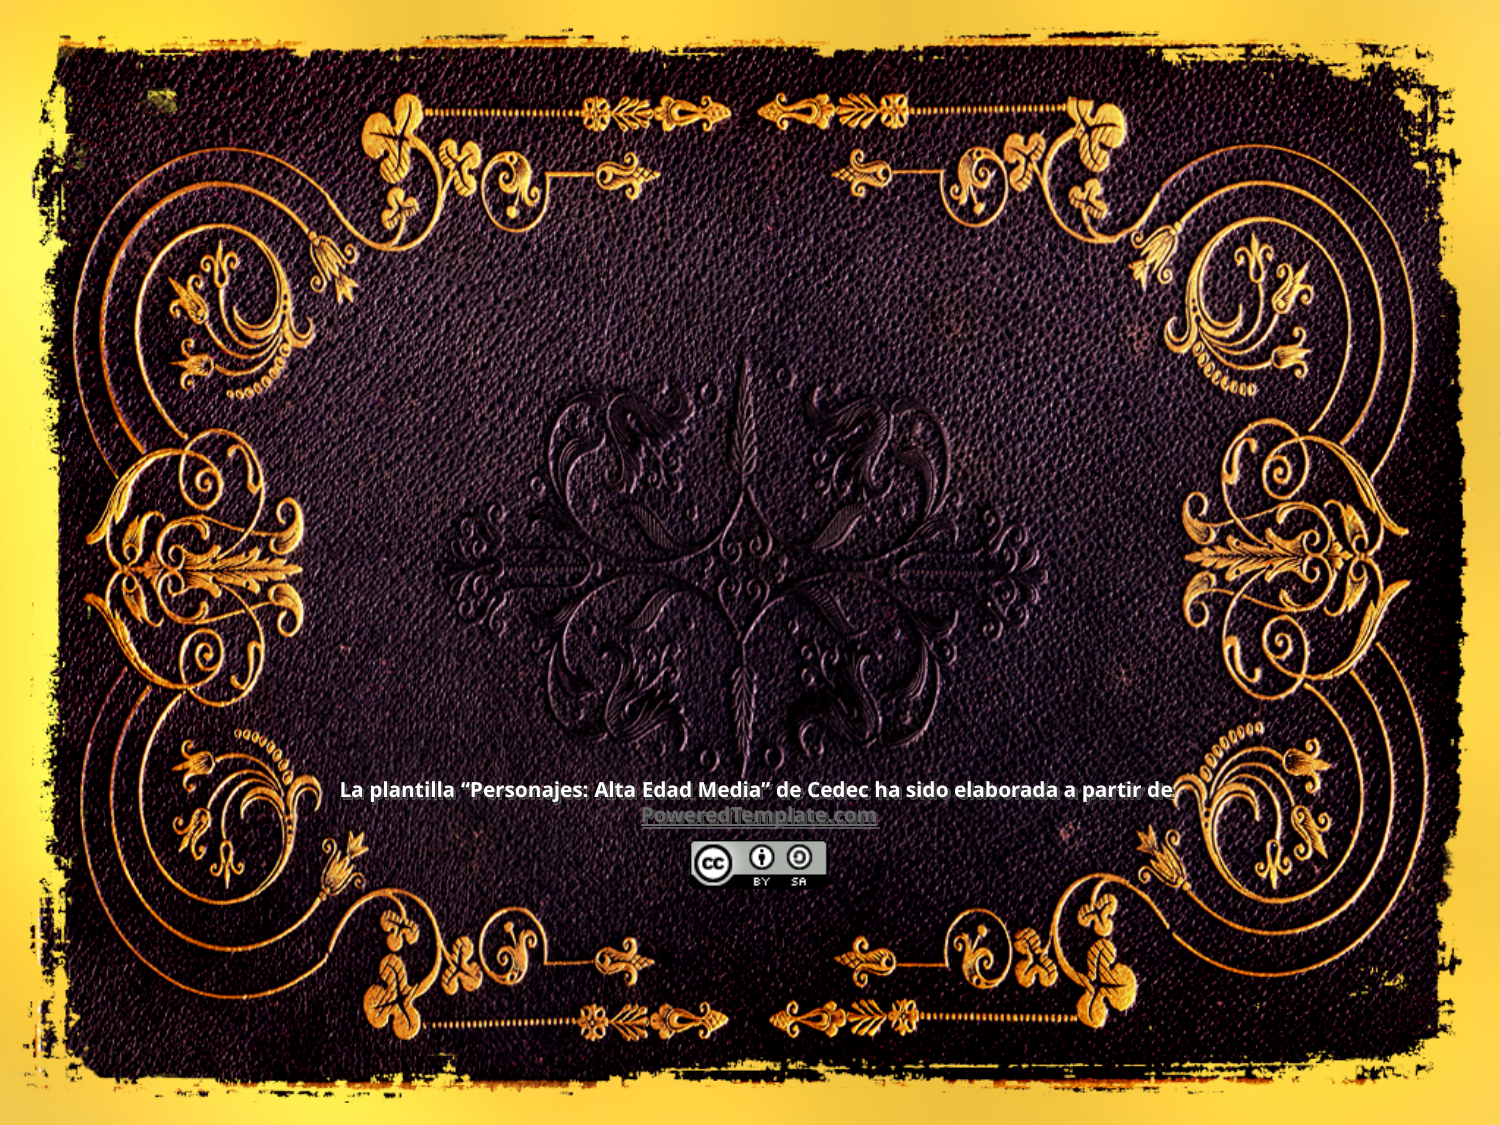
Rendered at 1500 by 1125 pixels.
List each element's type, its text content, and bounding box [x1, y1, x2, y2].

title La plantilla “Personajes: Alta Edad Media” de Cedec ha sido elaborada a partir de PoweredTemplate.com [318, 785, 1199, 916]
picture [0, 0, 1500, 1125]
